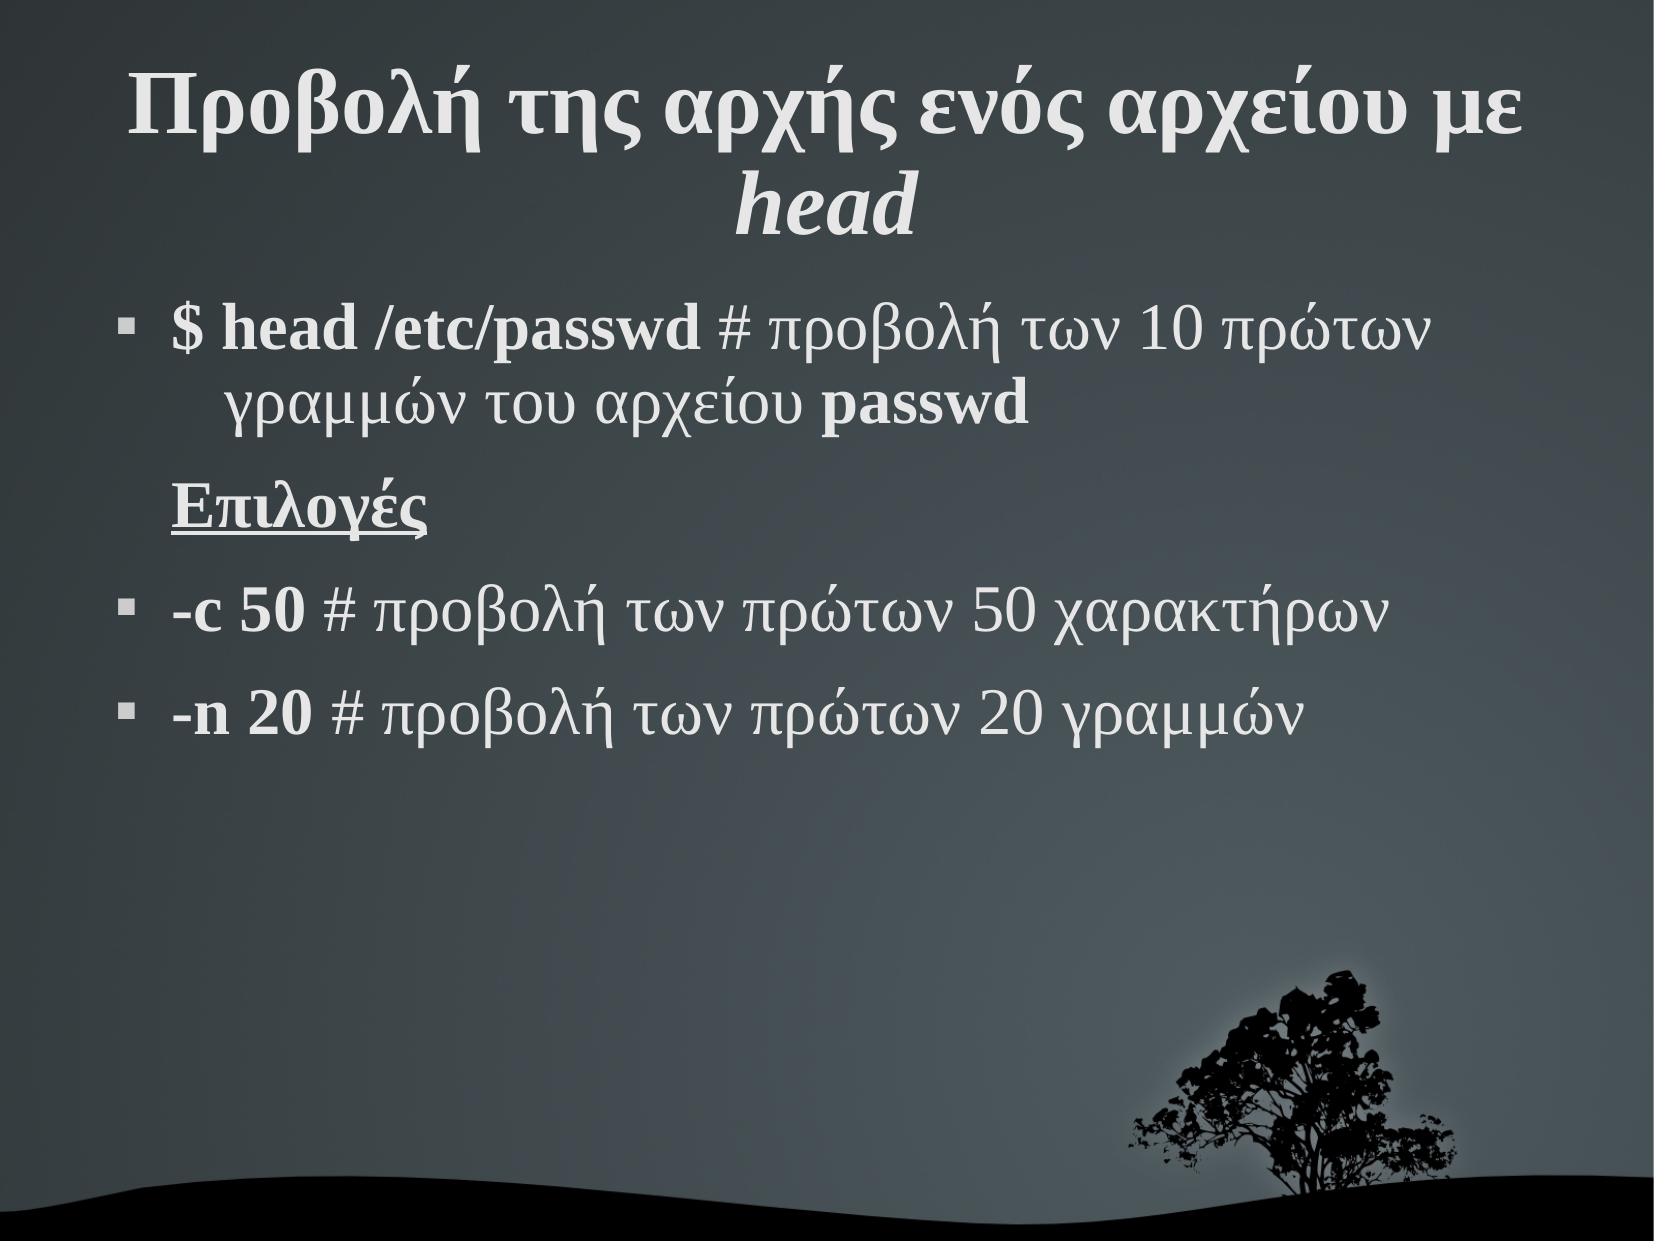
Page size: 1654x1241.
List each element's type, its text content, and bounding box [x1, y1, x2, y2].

picture [0, 0, 1654, 1241]
list $ head /etc/passwd # προβολή των 10 πρώτων γραμμών του αρχείου passwd Επιλογές -c 50 # προβολή των πρώτων 50 χαρακτήρων -n 20 # προβολή των πρώτων 20 γραμμών [82, 290, 1571, 1109]
title Προβολή της αρχής ενός αρχείου με head [82, 33, 1571, 273]
